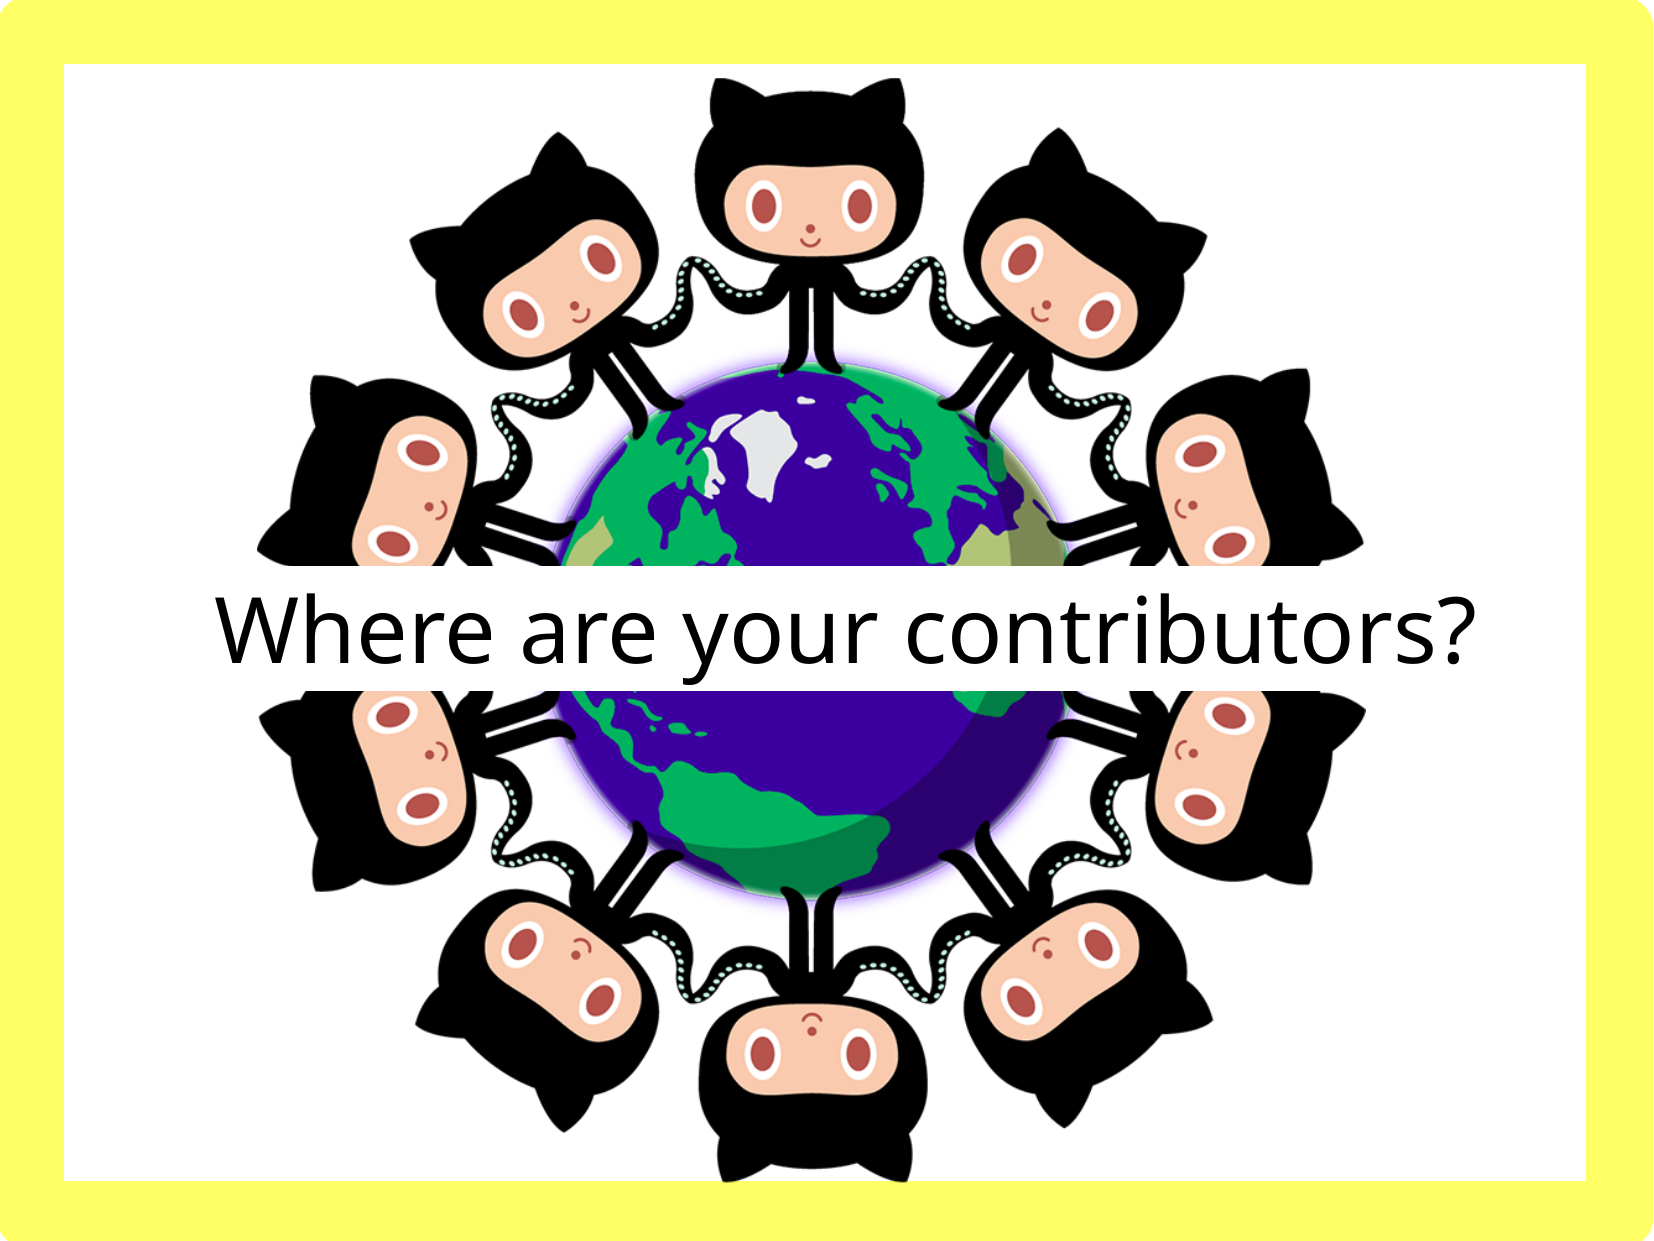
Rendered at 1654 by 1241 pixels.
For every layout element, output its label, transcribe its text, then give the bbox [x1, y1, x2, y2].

picture [257, 733, 1366, 1186]
picture [257, 77, 1366, 525]
title Where are your contributors? [102, 525, 1591, 733]
